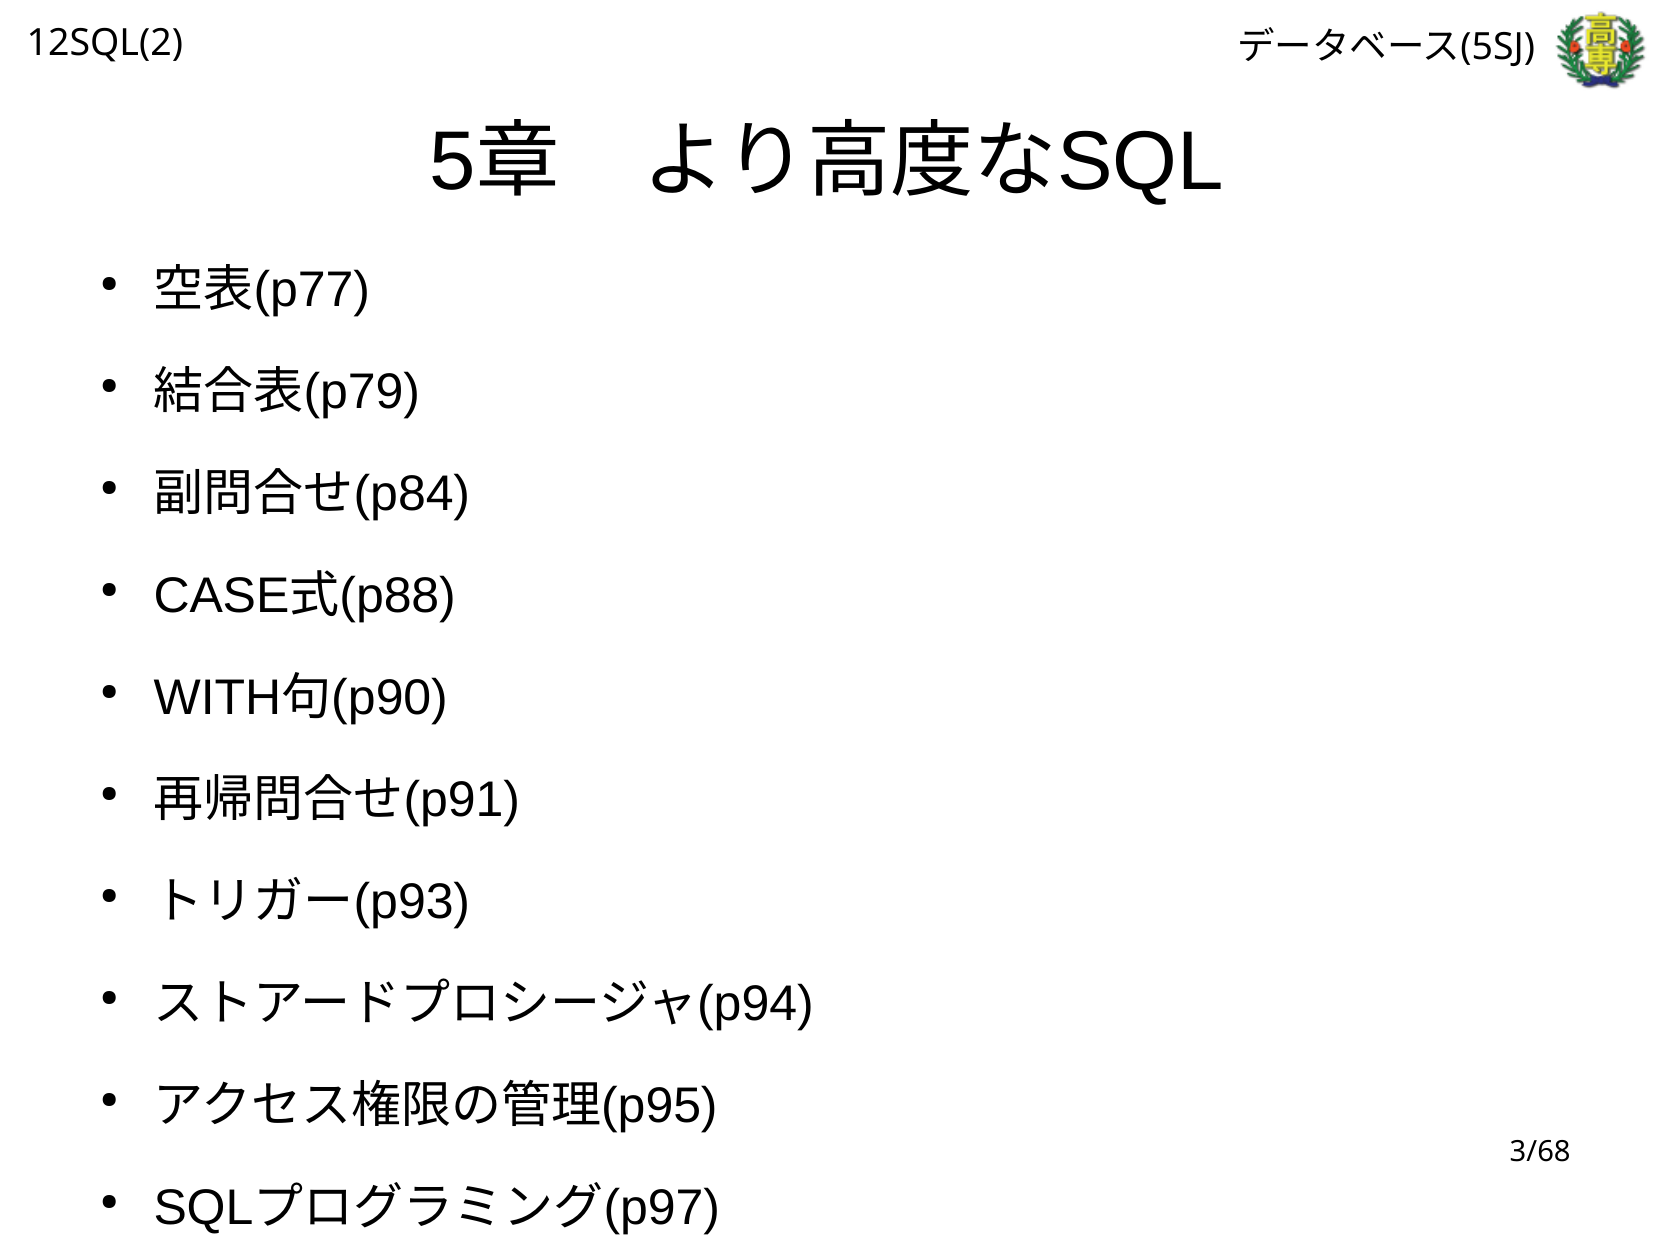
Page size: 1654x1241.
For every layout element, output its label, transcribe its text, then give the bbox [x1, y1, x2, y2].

picture [1553, 2, 1650, 99]
title 5章 より高度なSQL [11, 49, 1642, 257]
list 空表(p77) 結合表(p79) 副問合せ(p84) CASE式(p88) WITH句(p90) 再帰問合せ(p91) トリガー(p93) ストアードプロシージャ(p94) アクセス権限の管理(p95) SQLプログラミング(p97) Webデータベースプログラミング(p103) [82, 248, 1538, 969]
